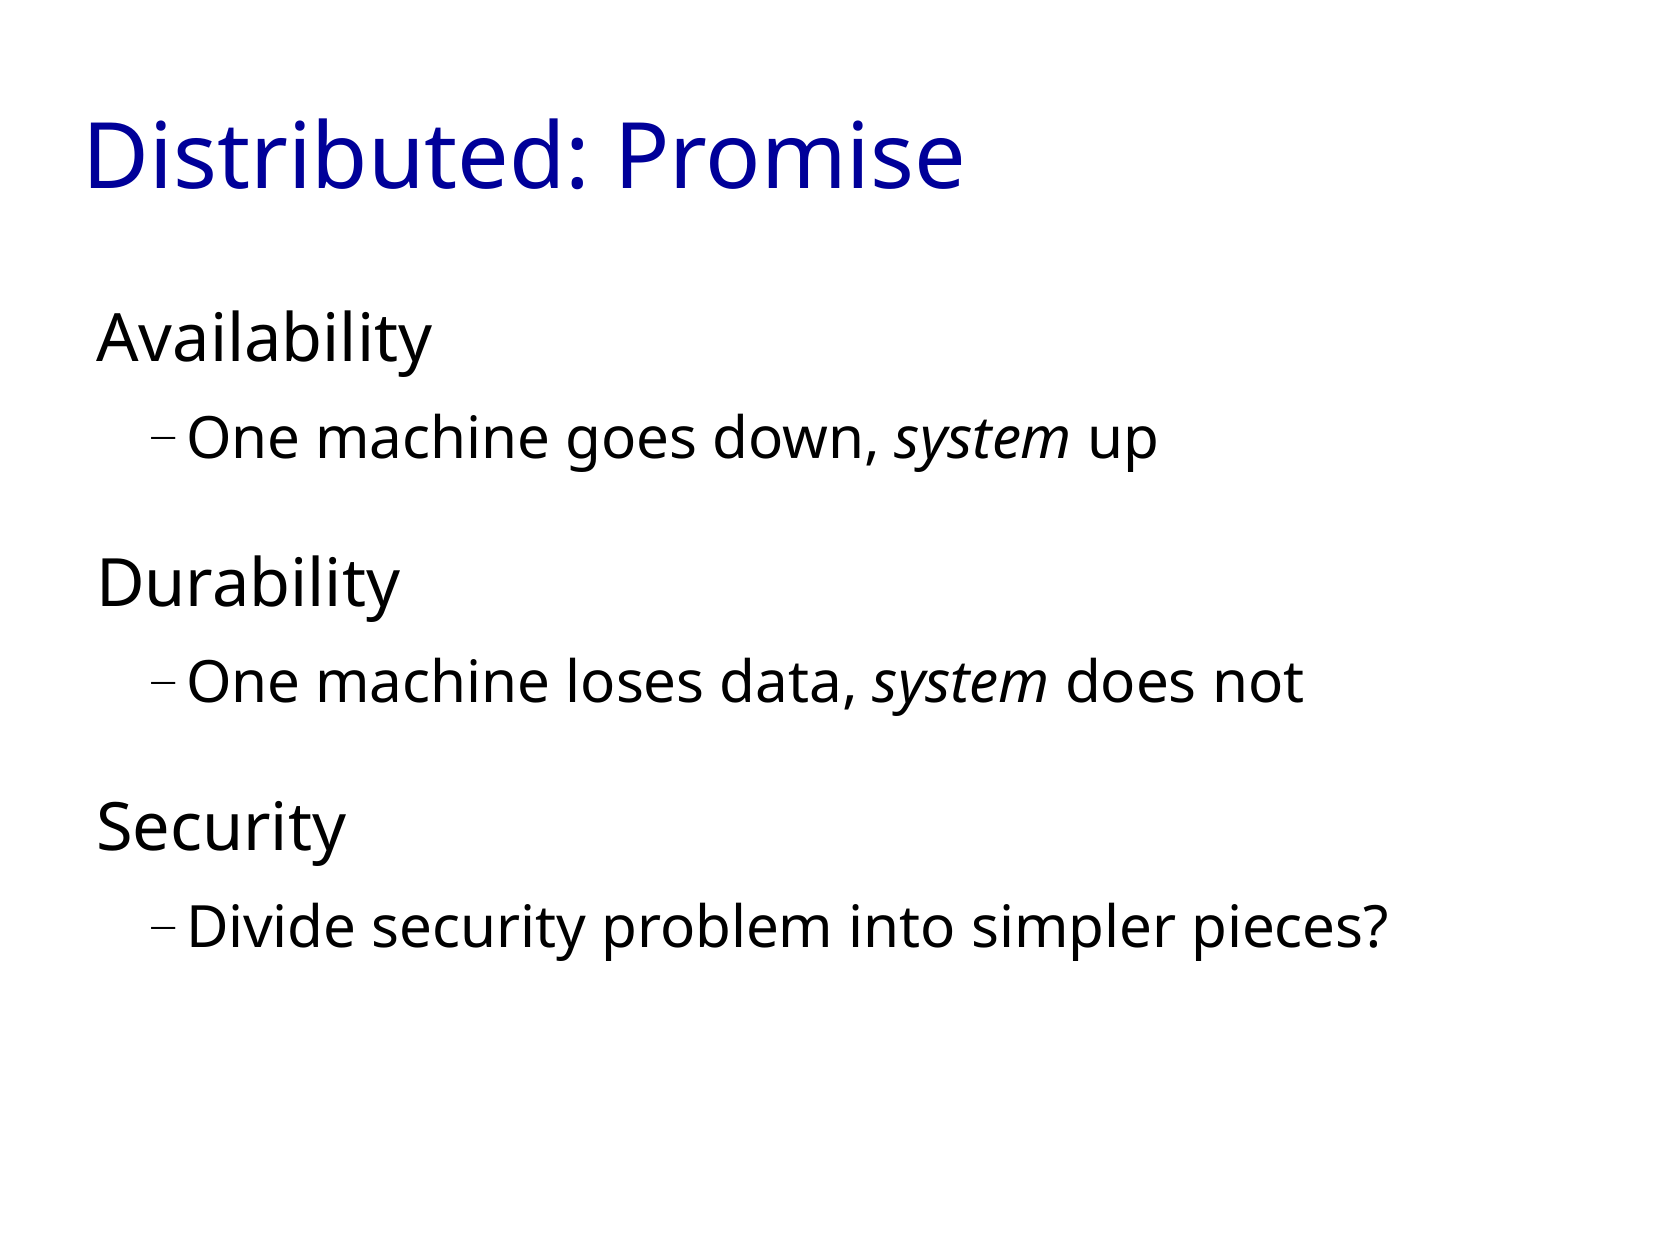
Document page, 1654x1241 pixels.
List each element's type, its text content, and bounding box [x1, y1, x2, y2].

list Availability One machine goes down, system up Durability One machine loses data, system does not Security Divide security problem into simpler pieces? [60, 290, 1571, 1096]
title Distributed: Promise [82, 49, 1571, 257]
